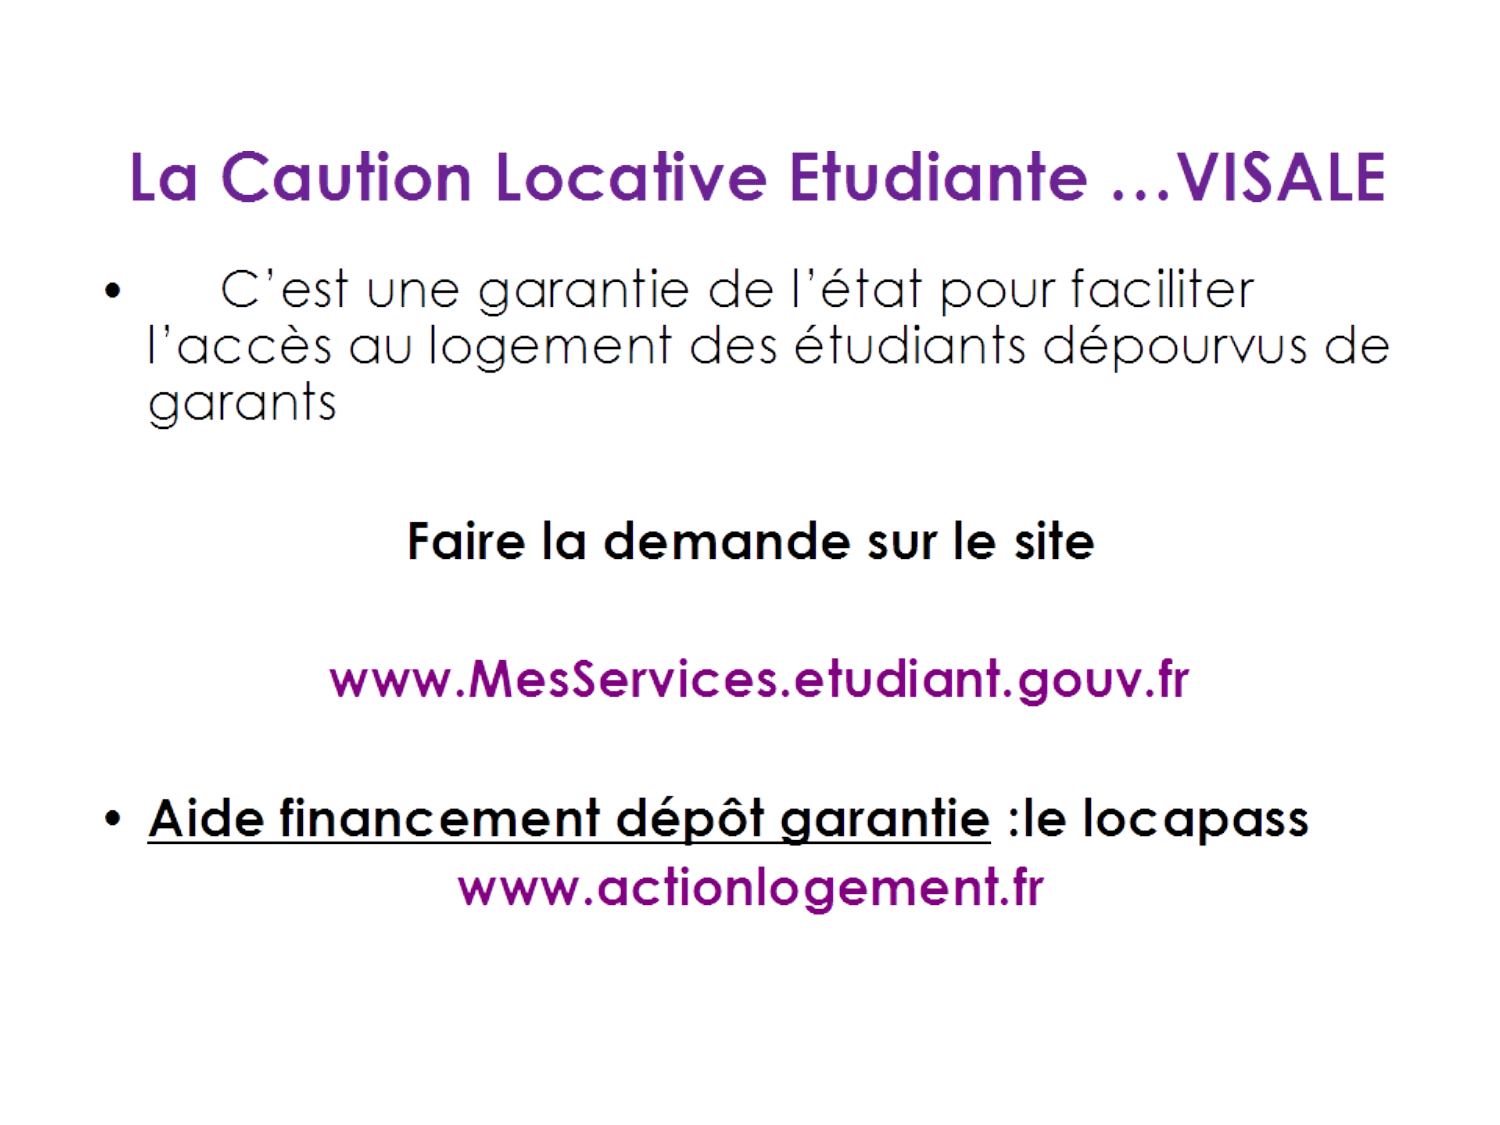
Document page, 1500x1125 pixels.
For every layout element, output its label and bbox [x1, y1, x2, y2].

picture [105, 151, 1395, 973]
